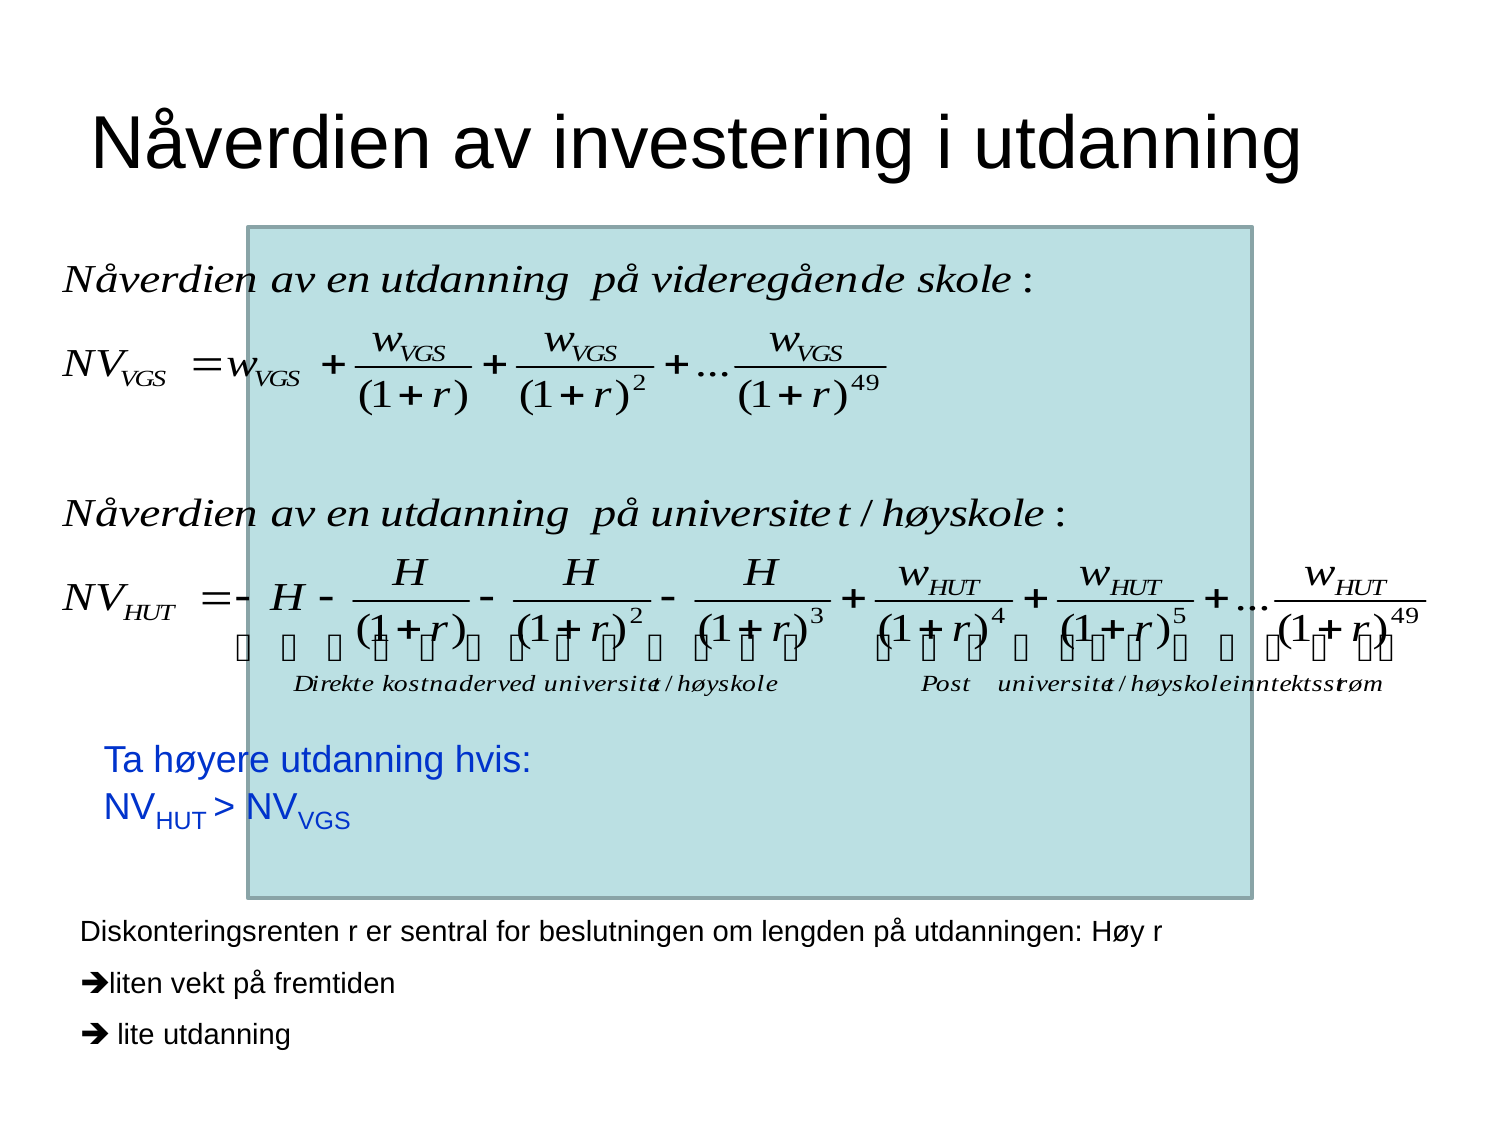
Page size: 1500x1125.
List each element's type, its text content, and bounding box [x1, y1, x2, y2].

list [75, 705, 1353, 904]
text_box Diskonteringsrenten r er sentral for beslutningen om lengden på utdanningen: Høy r liten vekt på fremtiden  lite utdanning [64, 904, 1400, 1060]
chart [53, 229, 1436, 896]
text_box Ta høyere utdanning hvis: NVHUT > NVVGS [88, 727, 762, 856]
title Nåverdien av investering i utdanning [75, 45, 1447, 233]
